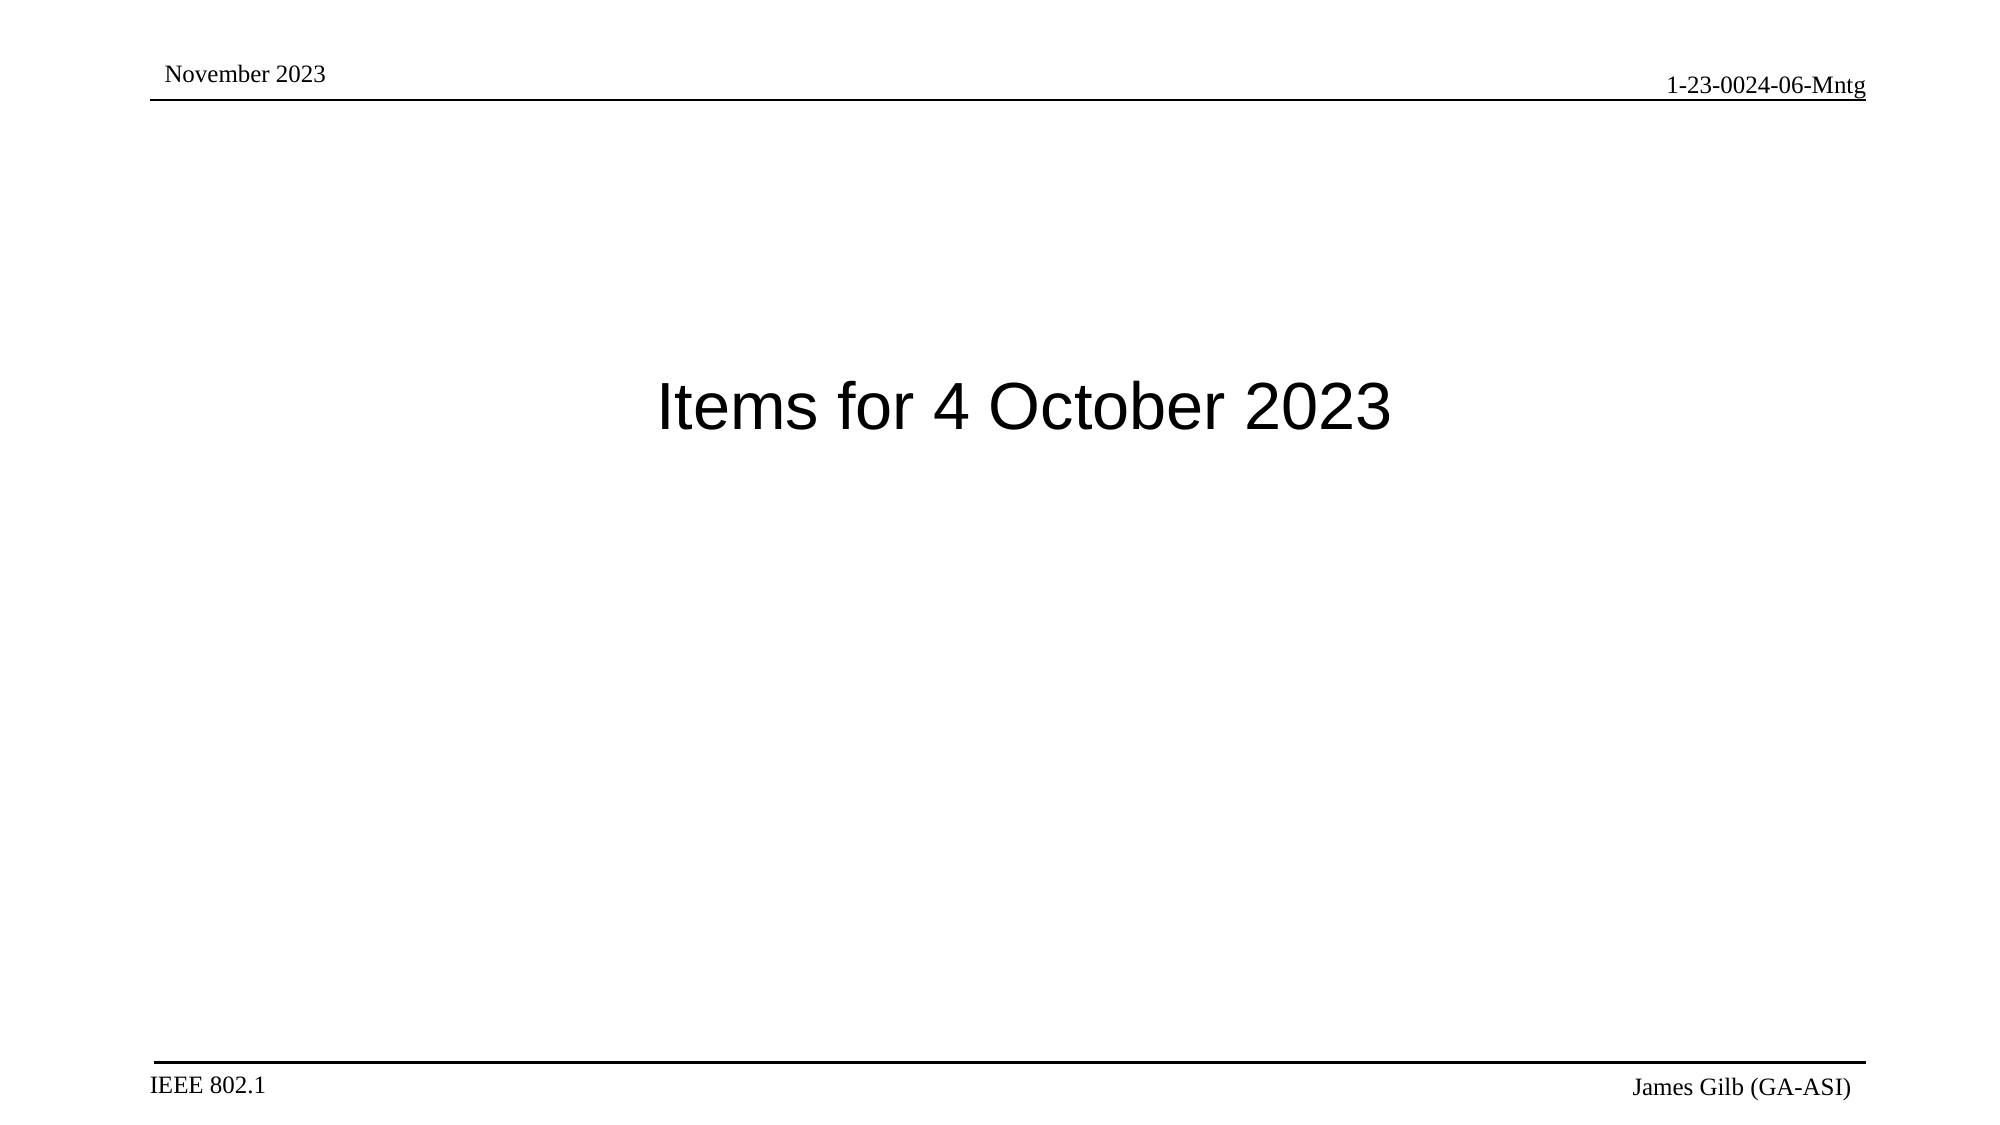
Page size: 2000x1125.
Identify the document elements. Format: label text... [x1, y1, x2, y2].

subtitle Items for 4 October 2023 [149, 112, 1900, 693]
